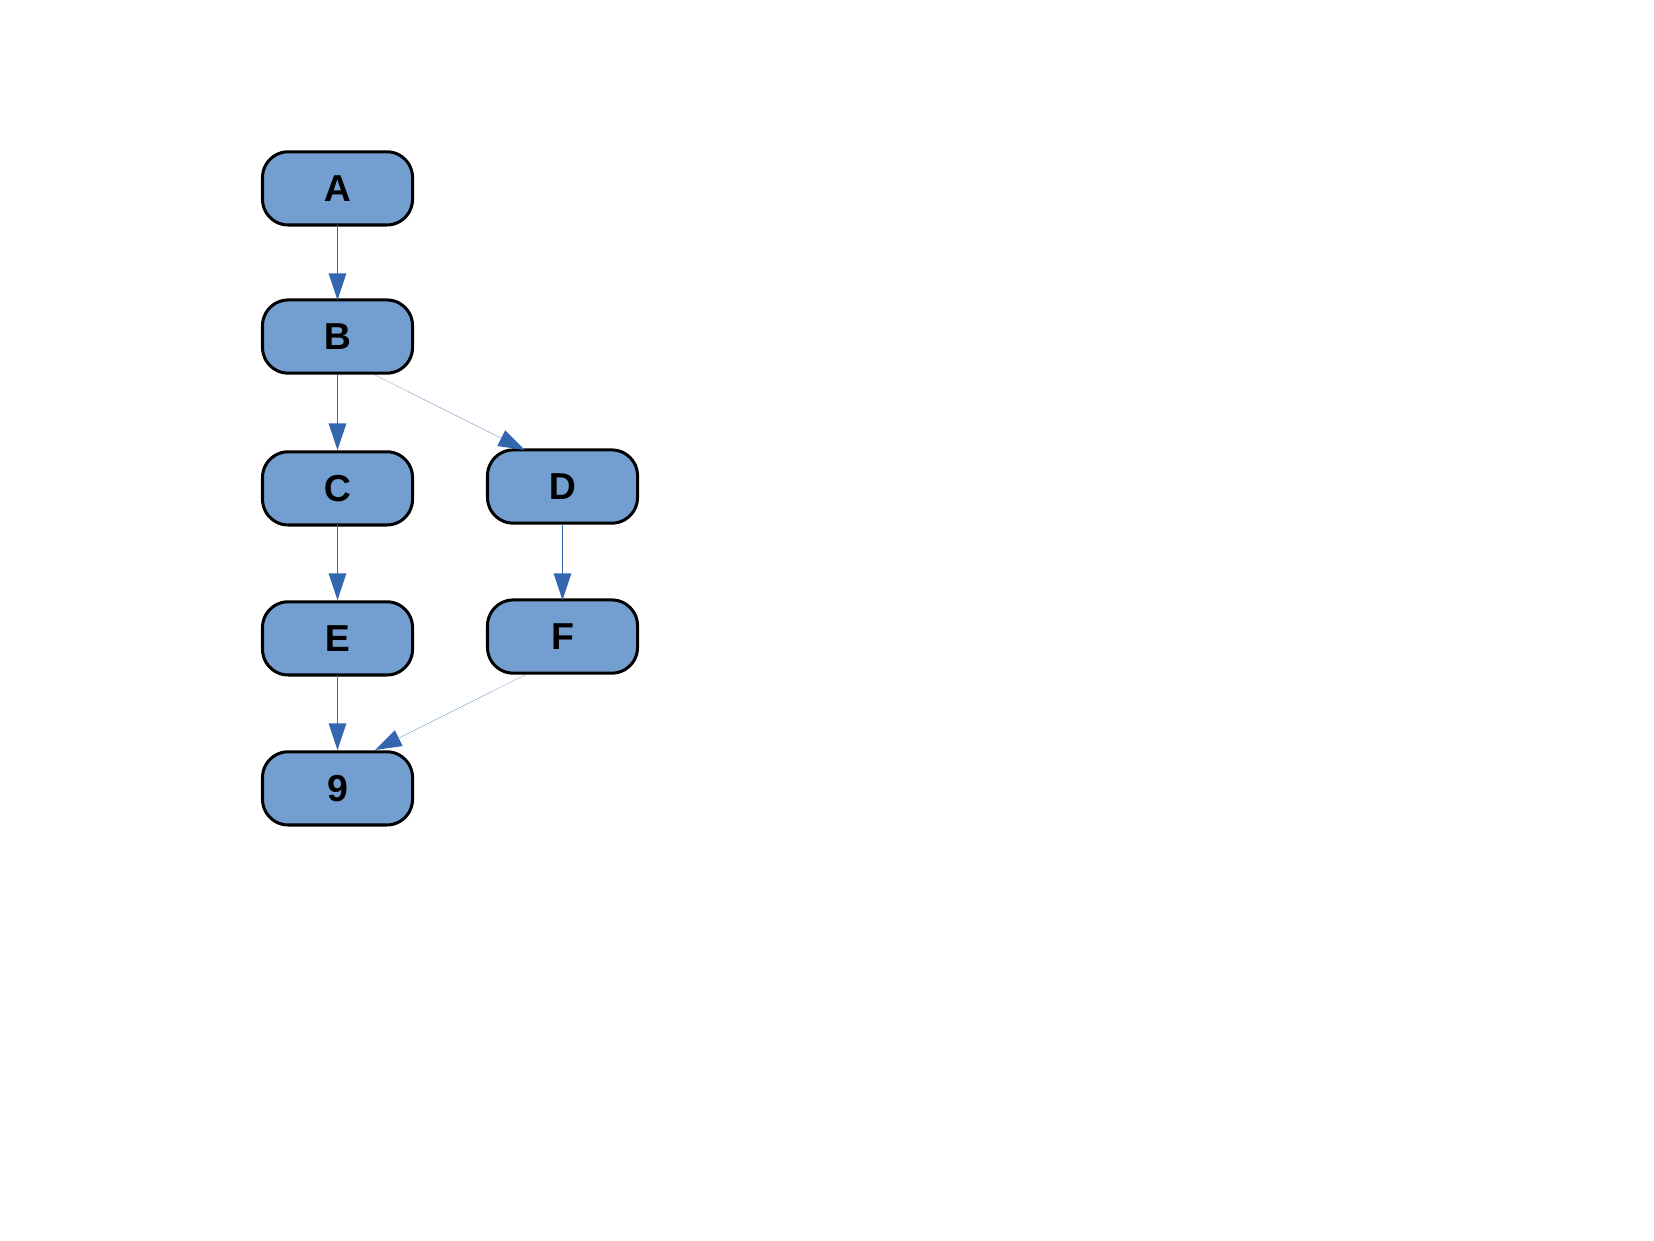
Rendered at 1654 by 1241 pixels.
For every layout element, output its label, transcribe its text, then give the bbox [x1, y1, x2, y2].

text_box B [262, 299, 413, 374]
text_box 9 [262, 751, 413, 826]
text_box F [487, 599, 638, 674]
text_box E [262, 601, 413, 676]
text_box A [262, 151, 413, 226]
text_box D [487, 449, 638, 524]
text_box C [262, 451, 413, 526]
